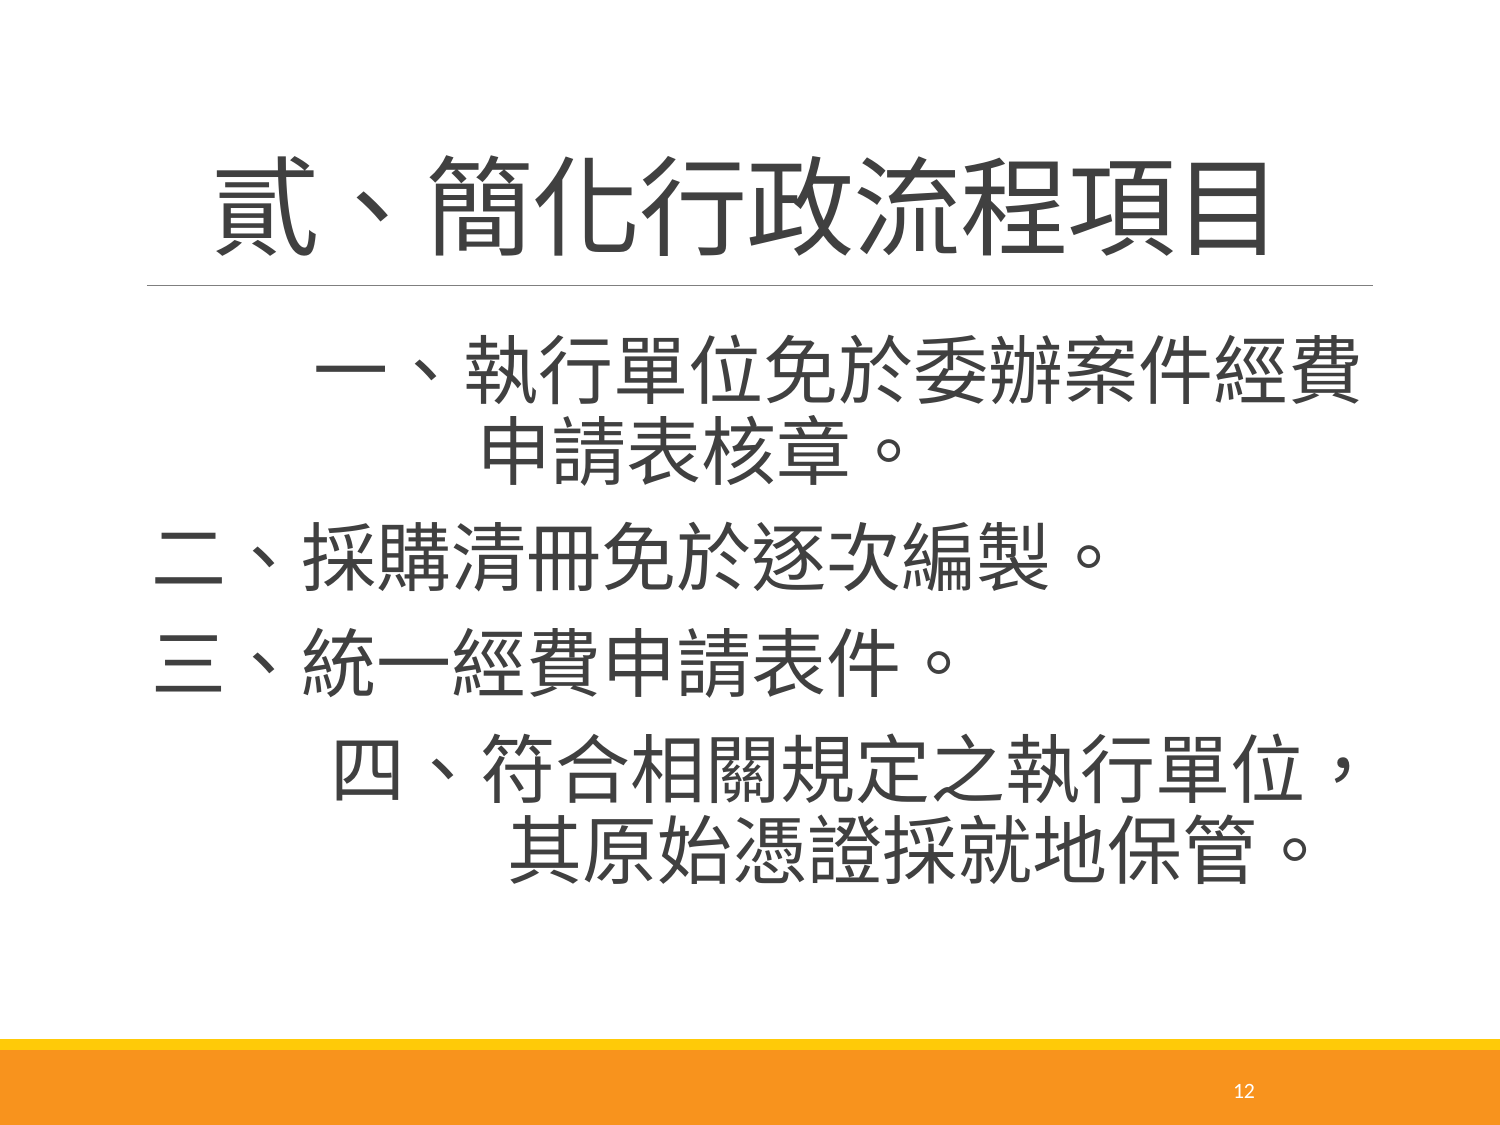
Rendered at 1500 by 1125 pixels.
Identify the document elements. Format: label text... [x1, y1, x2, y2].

text_box 12 [1218, 1059, 1380, 1120]
title 貳、簡化行政流程項目 [135, 90, 1360, 278]
list 一、執行單位免於委辦案件經費申請表核章。 二、採購清冊免於逐次編製。 三、統一經費申請表件。 四、符合相關規定之執行單位，其原始憑證採就地保管。 [123, 326, 1436, 1030]
